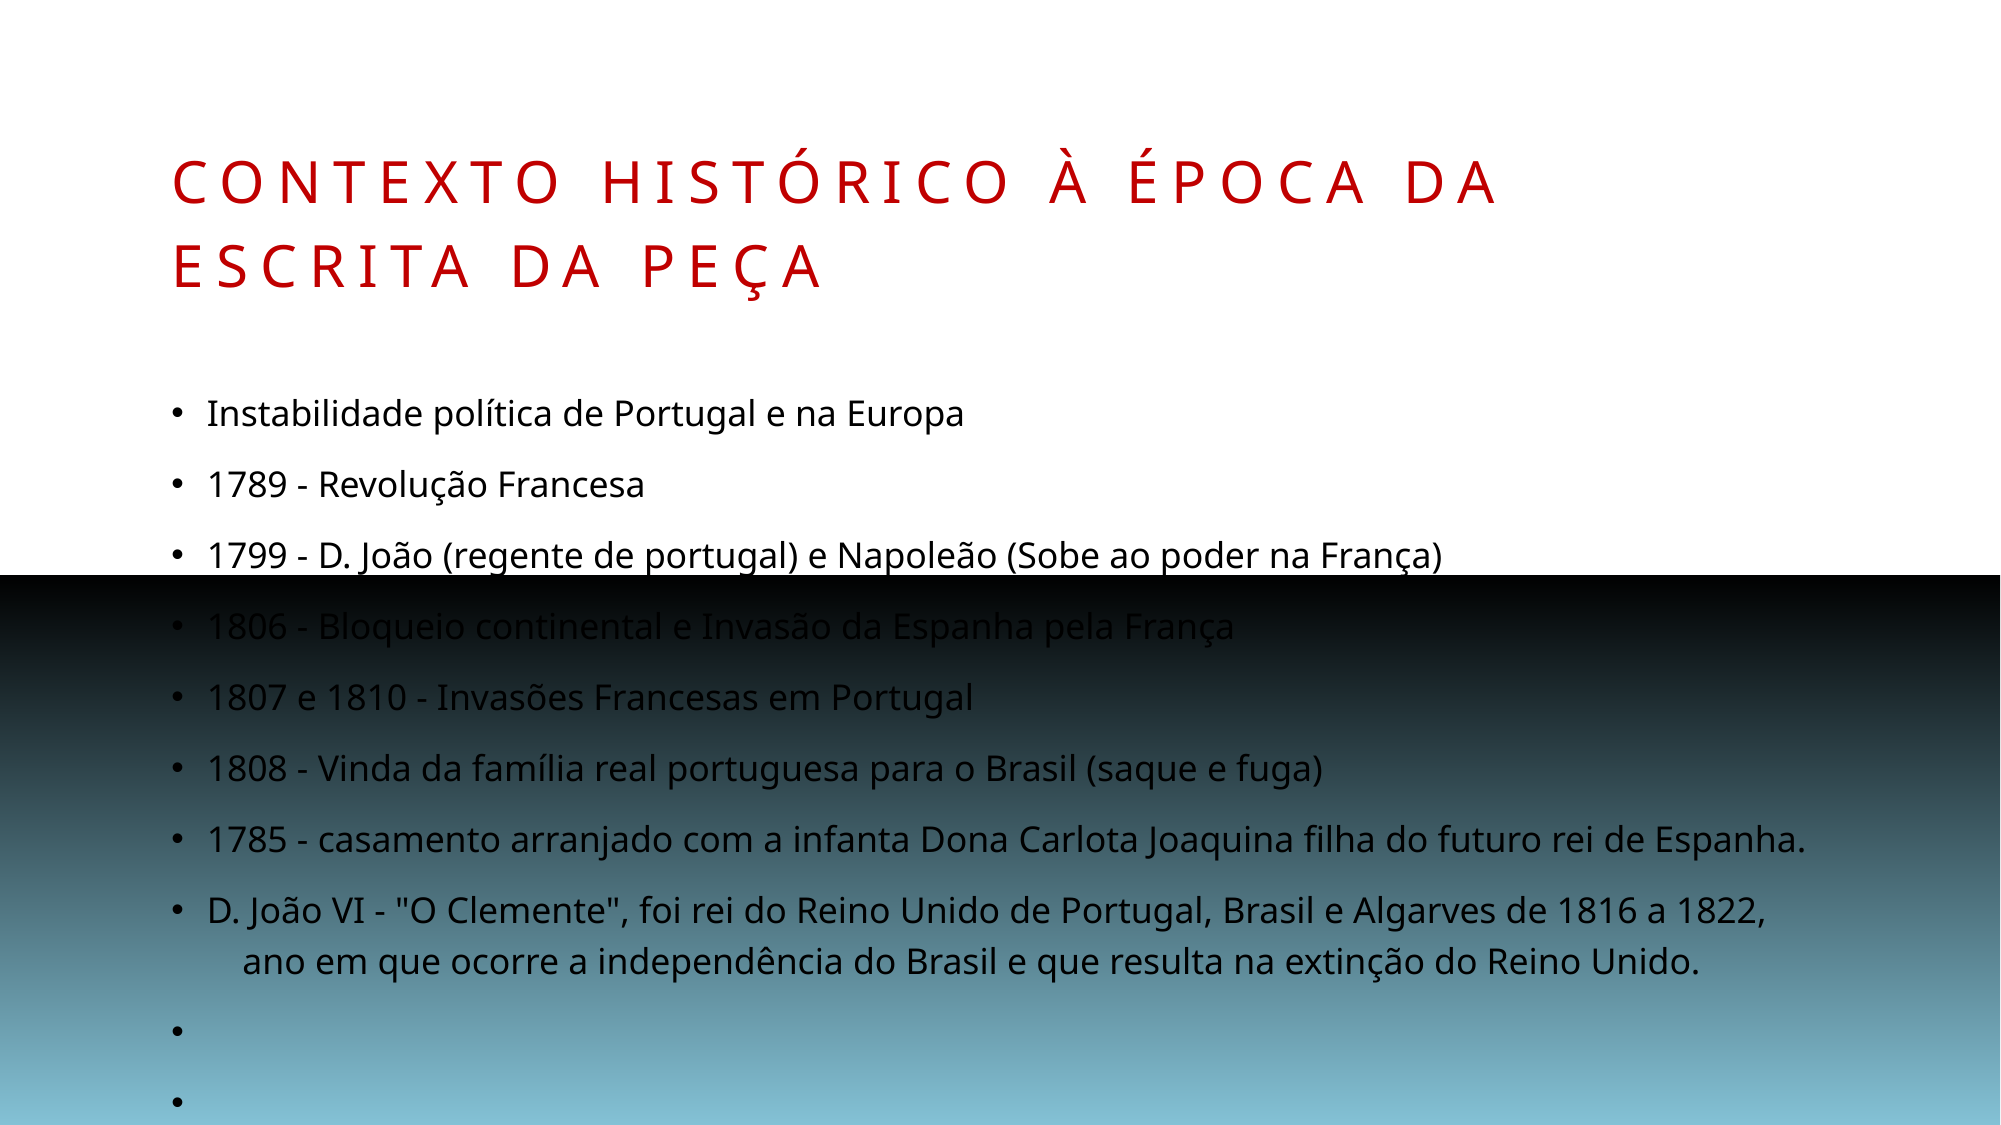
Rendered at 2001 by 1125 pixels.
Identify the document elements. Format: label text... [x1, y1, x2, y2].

list Instabilidade política de Portugal e na Europa 1789 - Revolução Francesa 1799 - D. João (regente de portugal) e Napoleão (Sobe ao poder na França) 1806 - Bloqueio continental e Invasão da Espanha pela França 1807 e 1810 - Invasões Francesas em Portugal 1808 - Vinda da família real portuguesa para o Brasil (saque e fuga) 1785 - casamento arranjado com a infanta Dona Carlota Joaquina filha do futuro rei de Espanha. D. João VI - "O Clemente", foi rei do Reino Unido de Portugal, Brasil e Algarves de 1816 a 1822, ano em que ocorre a independência do Brasil e que resulta na extinção do Reino Unido. [156, 375, 1844, 1014]
title CONTEXTO HISTÓRICO À ÉPOCA DA ESCRITA DA PEÇA [156, 124, 1844, 313]
